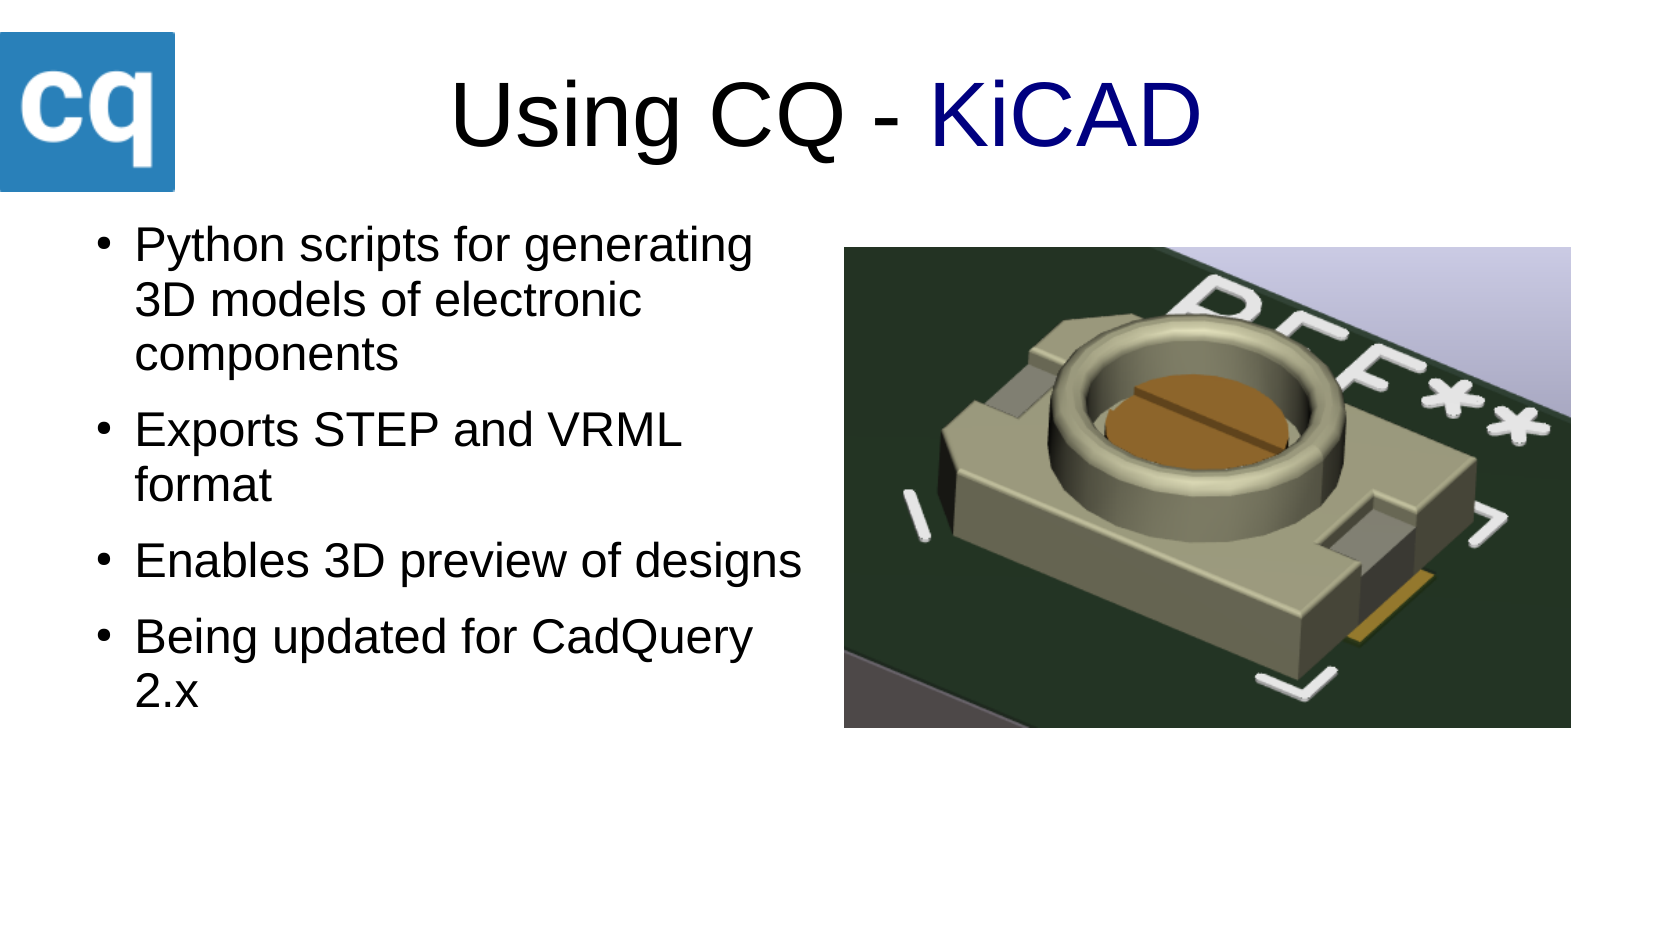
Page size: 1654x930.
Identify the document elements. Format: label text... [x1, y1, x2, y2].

list Python scripts for generating 3D models of electronic components Exports STEP and VRML format Enables 3D preview of designs Being updated for CadQuery 2.x [82, 217, 809, 757]
picture [0, 32, 175, 192]
title Using CQ - KiCAD [82, 37, 1571, 193]
picture [844, 247, 1571, 728]
